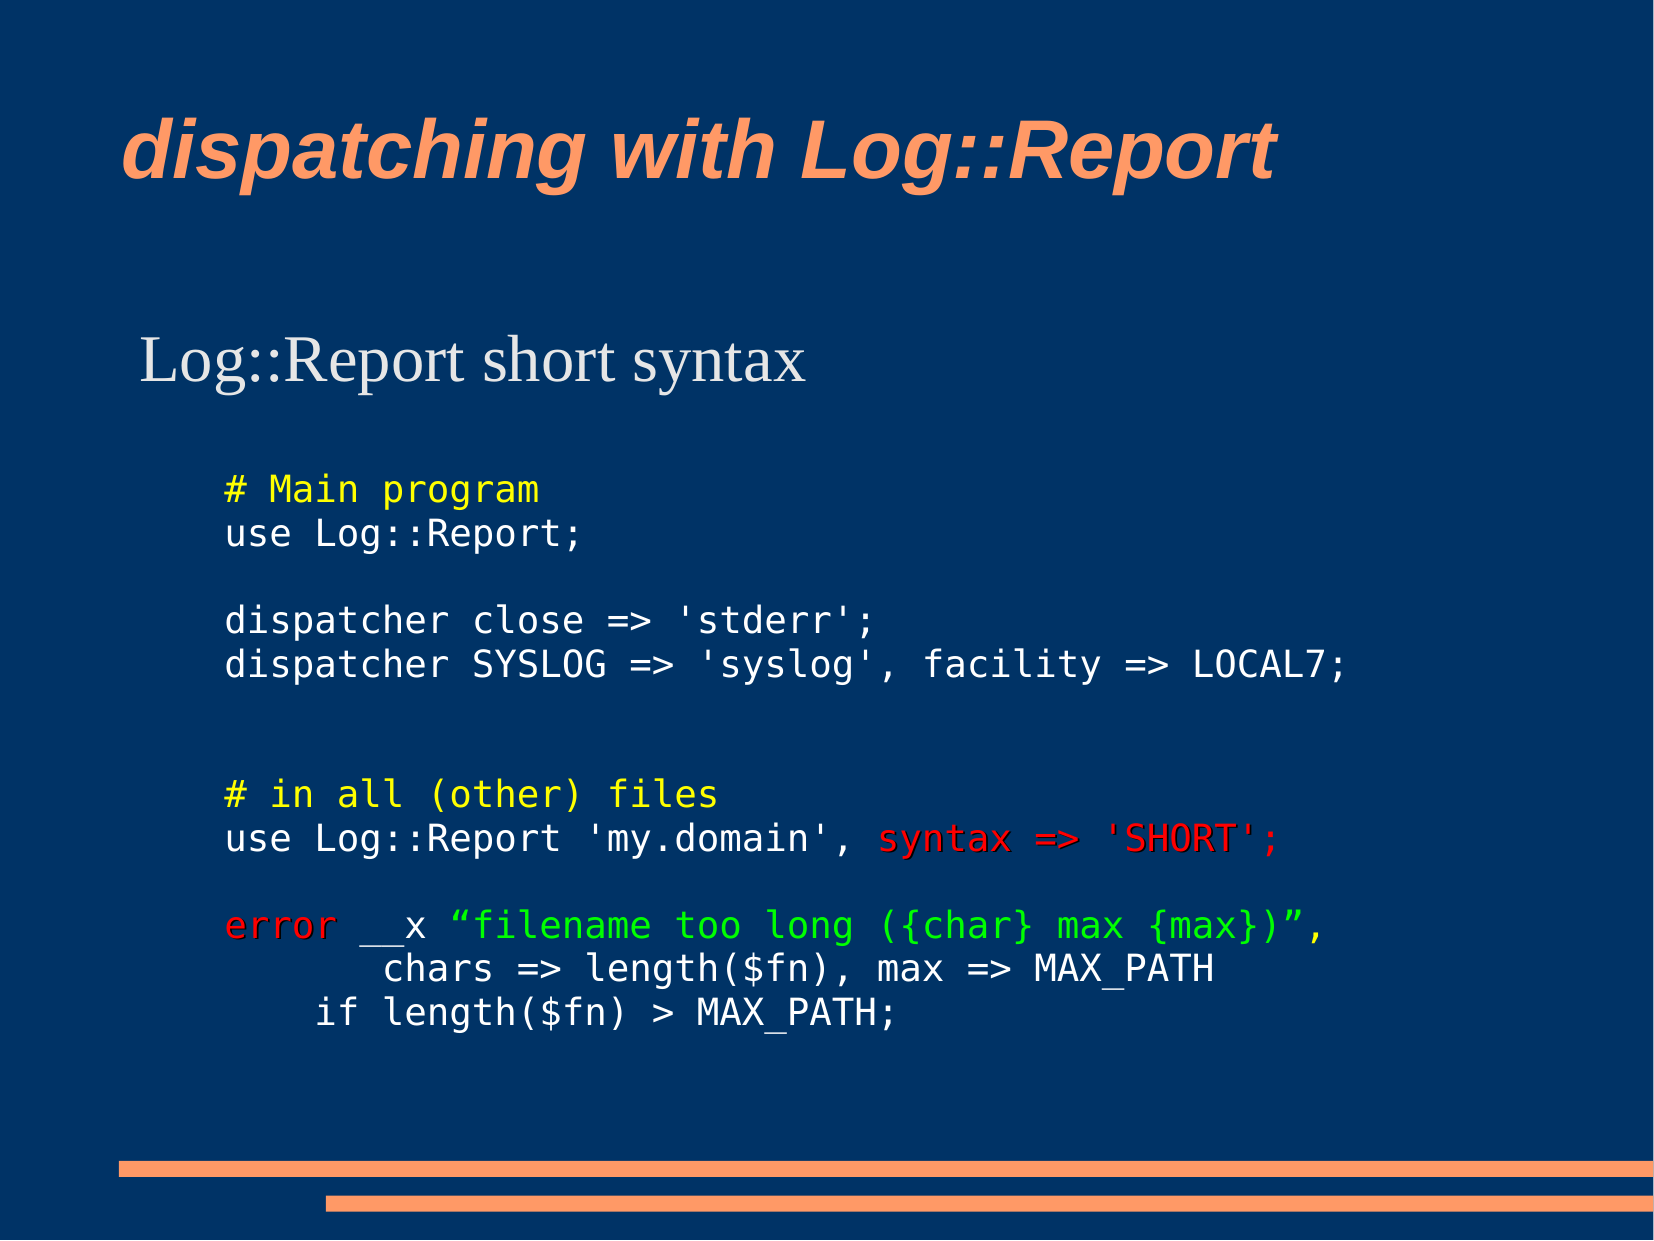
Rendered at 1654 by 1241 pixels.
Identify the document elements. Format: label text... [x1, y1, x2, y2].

title dispatching with Log::Report [121, 46, 1534, 254]
text_box # Main program use Log::Report; dispatcher close => 'stderr'; dispatcher SYSLOG => 'syslog', facility => LOCAL7; # in all (other) files use Log::Report 'my.domain', syntax => 'SHORT'; error __x “filename too long ({char} max {max})”, chars => length($fn), max => MAX_PATH if length($fn) > MAX_PATH; [209, 460, 1365, 1042]
list Log::Report short syntax [121, 322, 1561, 1133]
